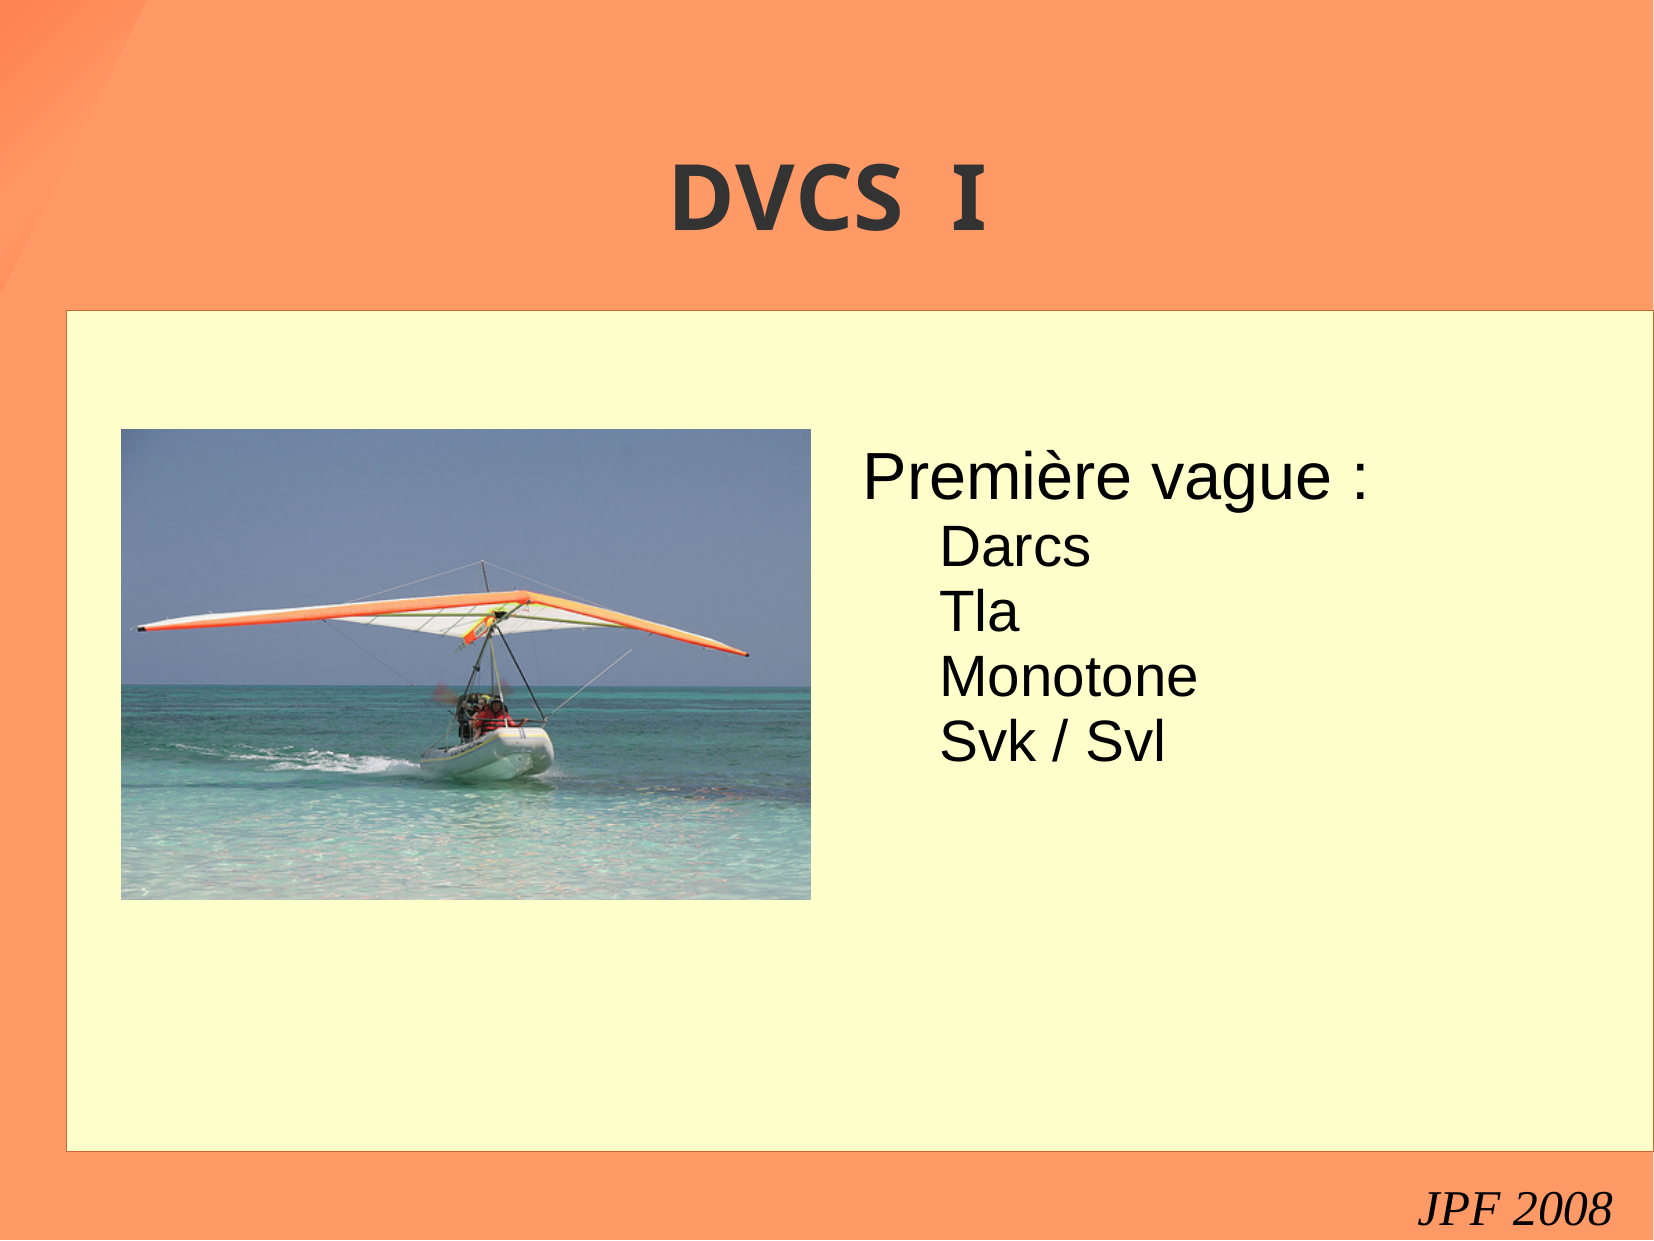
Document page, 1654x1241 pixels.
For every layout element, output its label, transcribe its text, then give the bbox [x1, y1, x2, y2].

title DVCS I [121, 91, 1534, 299]
list Première vague : Darcs Tla Monotone Svk / Svl [845, 439, 1535, 1221]
picture [121, 429, 811, 900]
